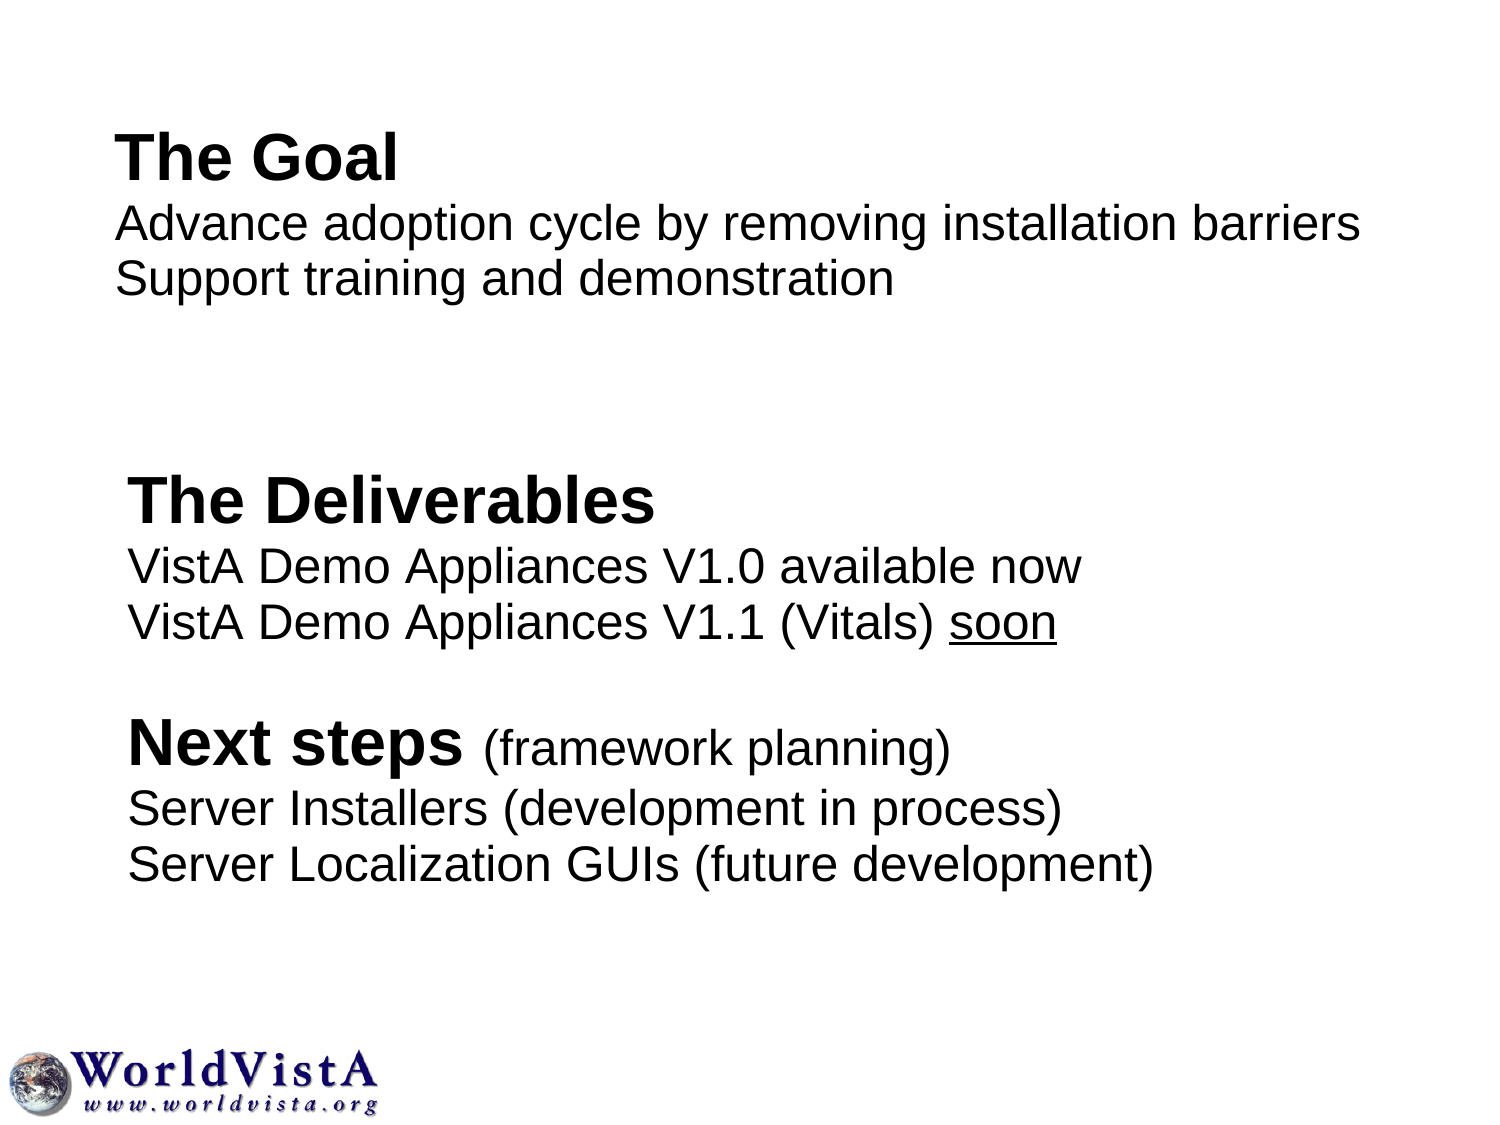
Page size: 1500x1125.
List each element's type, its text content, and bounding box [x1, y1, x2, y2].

text_box [0, 1042, 1500, 1125]
text_box The Deliverables VistA Demo Appliances V1.0 available now VistA Demo Appliances V1.1 (Vitals) soon Next steps (framework planning) Server Installers (development in process) Server Localization GUIs (future development) [112, 399, 1463, 956]
text_box The Goal Advance adoption cycle by removing installation barriers Support training and demonstration [99, 112, 1463, 315]
picture [1, 1044, 417, 1123]
